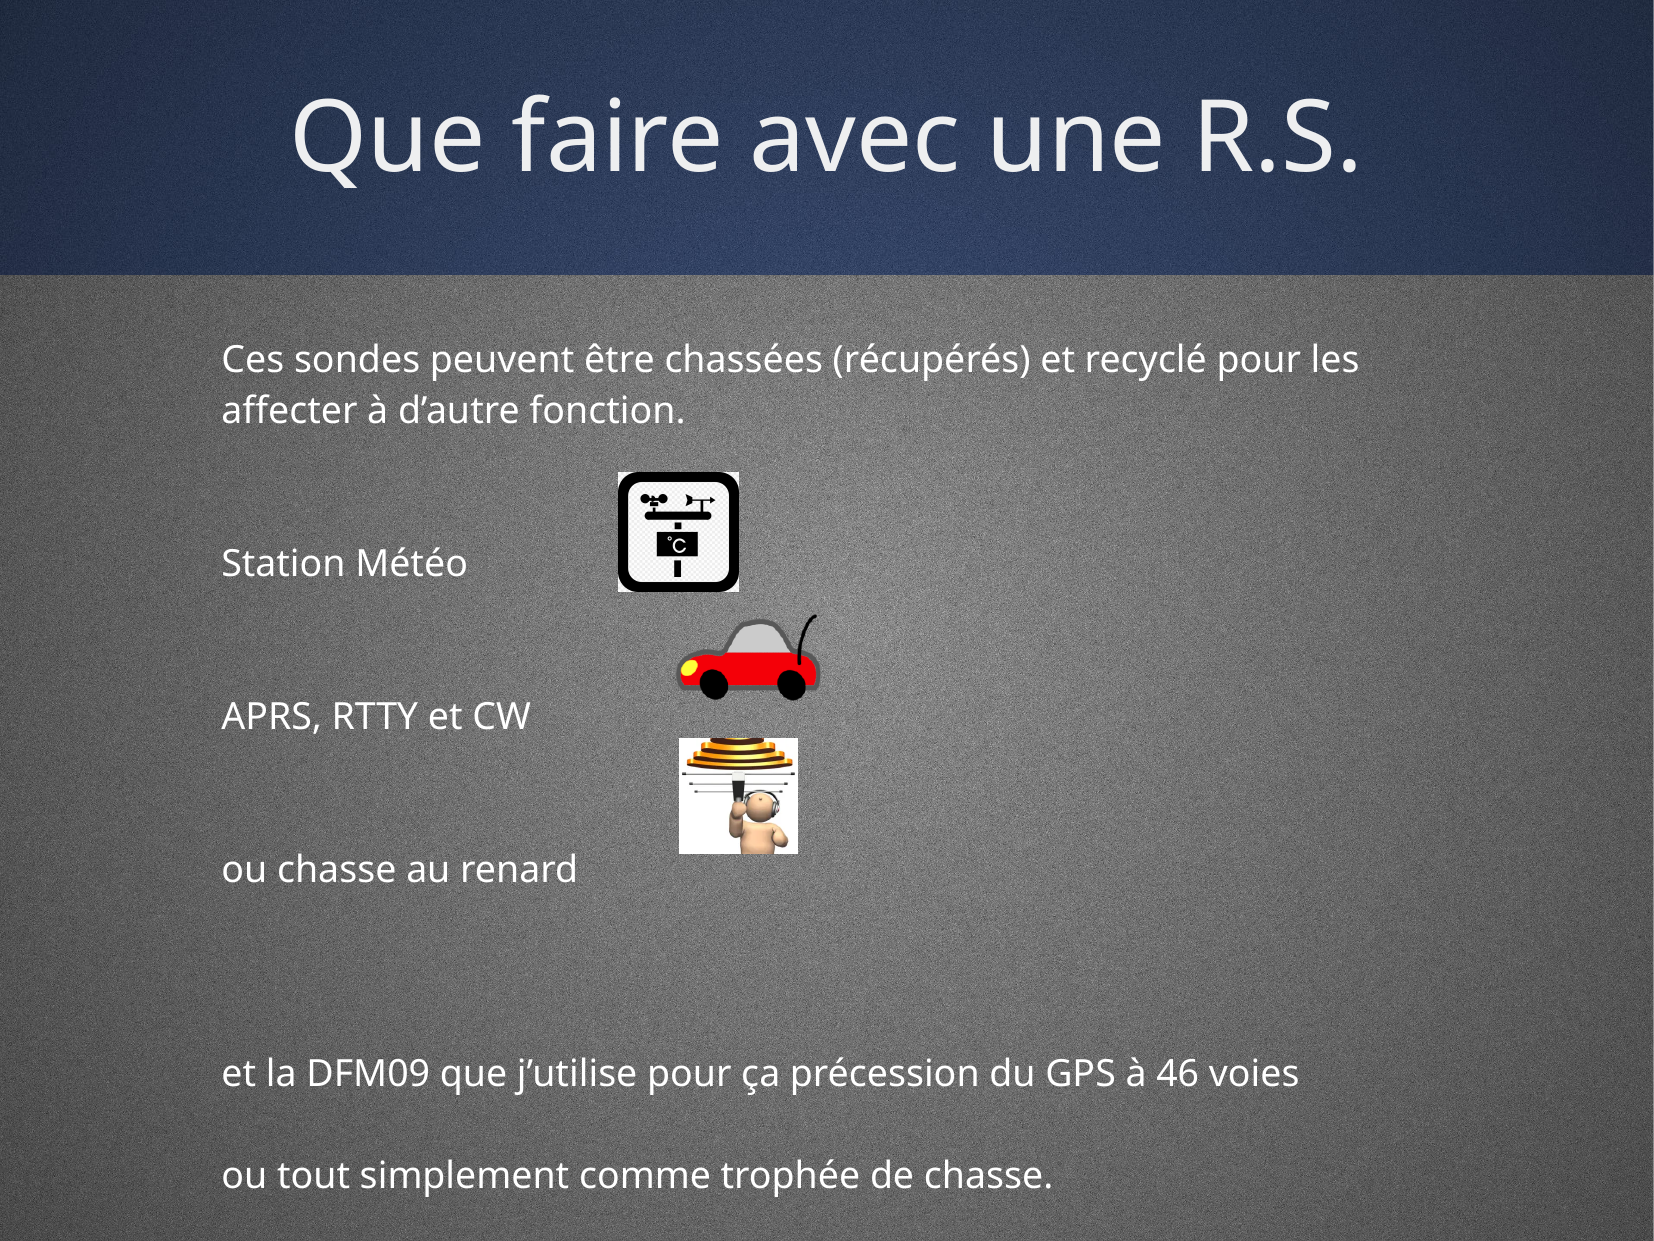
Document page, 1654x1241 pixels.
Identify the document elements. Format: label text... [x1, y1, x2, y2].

text_box Ces sondes peuvent être chassées (récupérés) et recyclé pour les affecter à d’autre fonction. Station Météo APRS, RTTY et CW ou chasse au renard et la DFM09 que j’utilise pour ça précession du GPS à 46 voies ou tout simplement comme trophée de chasse. [206, 324, 1418, 1080]
picture [0, 0, 1654, 1241]
title Que faire avec une R.S. [88, 29, 1565, 237]
